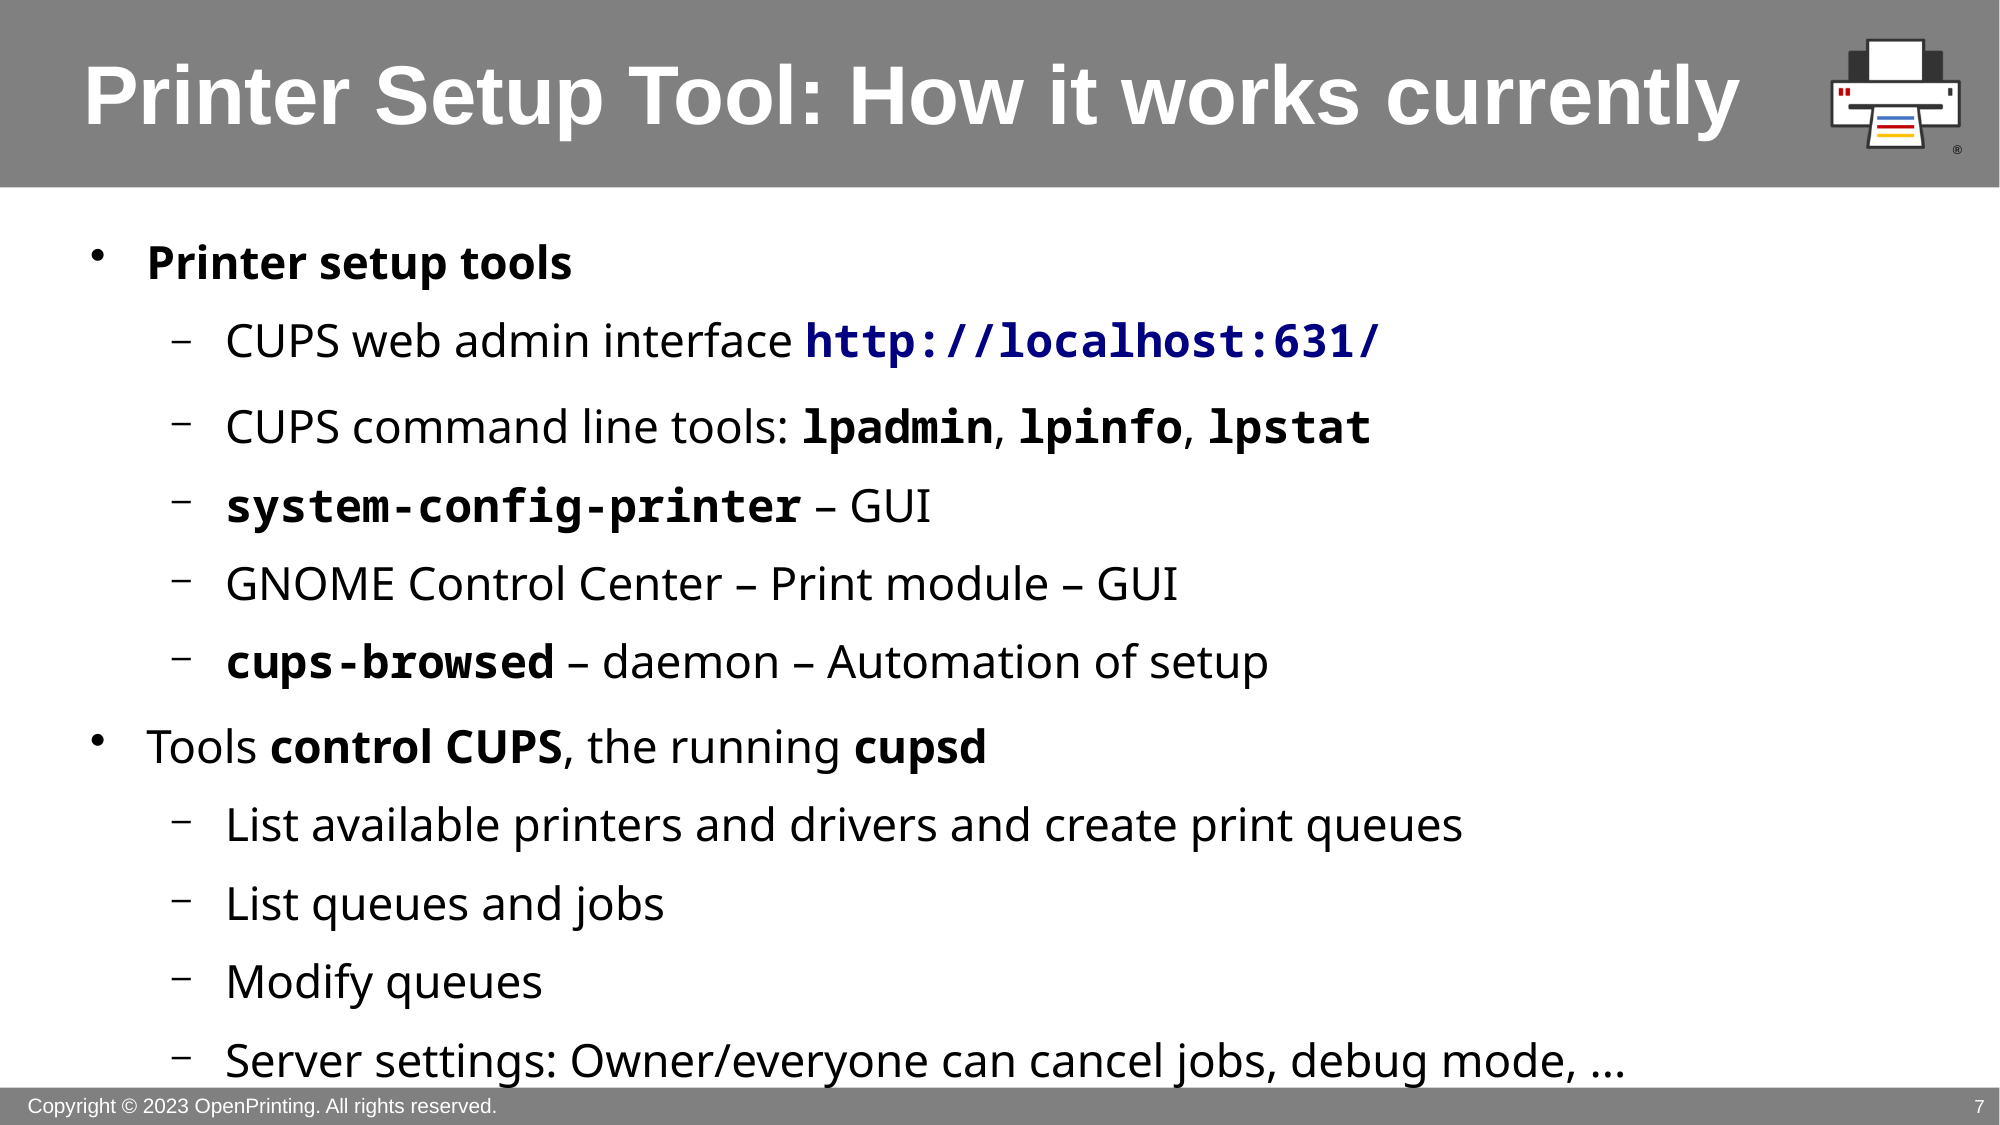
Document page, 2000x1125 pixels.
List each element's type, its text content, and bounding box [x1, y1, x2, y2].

list Printer setup tools CUPS web admin interface http://localhost:631/ CUPS command line tools: lpadmin, lpinfo, lpstat system-config-printer – GUI GNOME Control Center – Print module – GUI cups-browsed – daemon – Automation of setup Tools control CUPS, the running cupsd List available printers and drivers and create print queues List queues and jobs Modify queues Server settings: Owner/everyone can cancel jobs, debug mode, ... [75, 224, 1936, 1067]
title Printer Setup Tool: How it works currently [75, 7, 1786, 175]
picture [1825, 33, 1966, 154]
